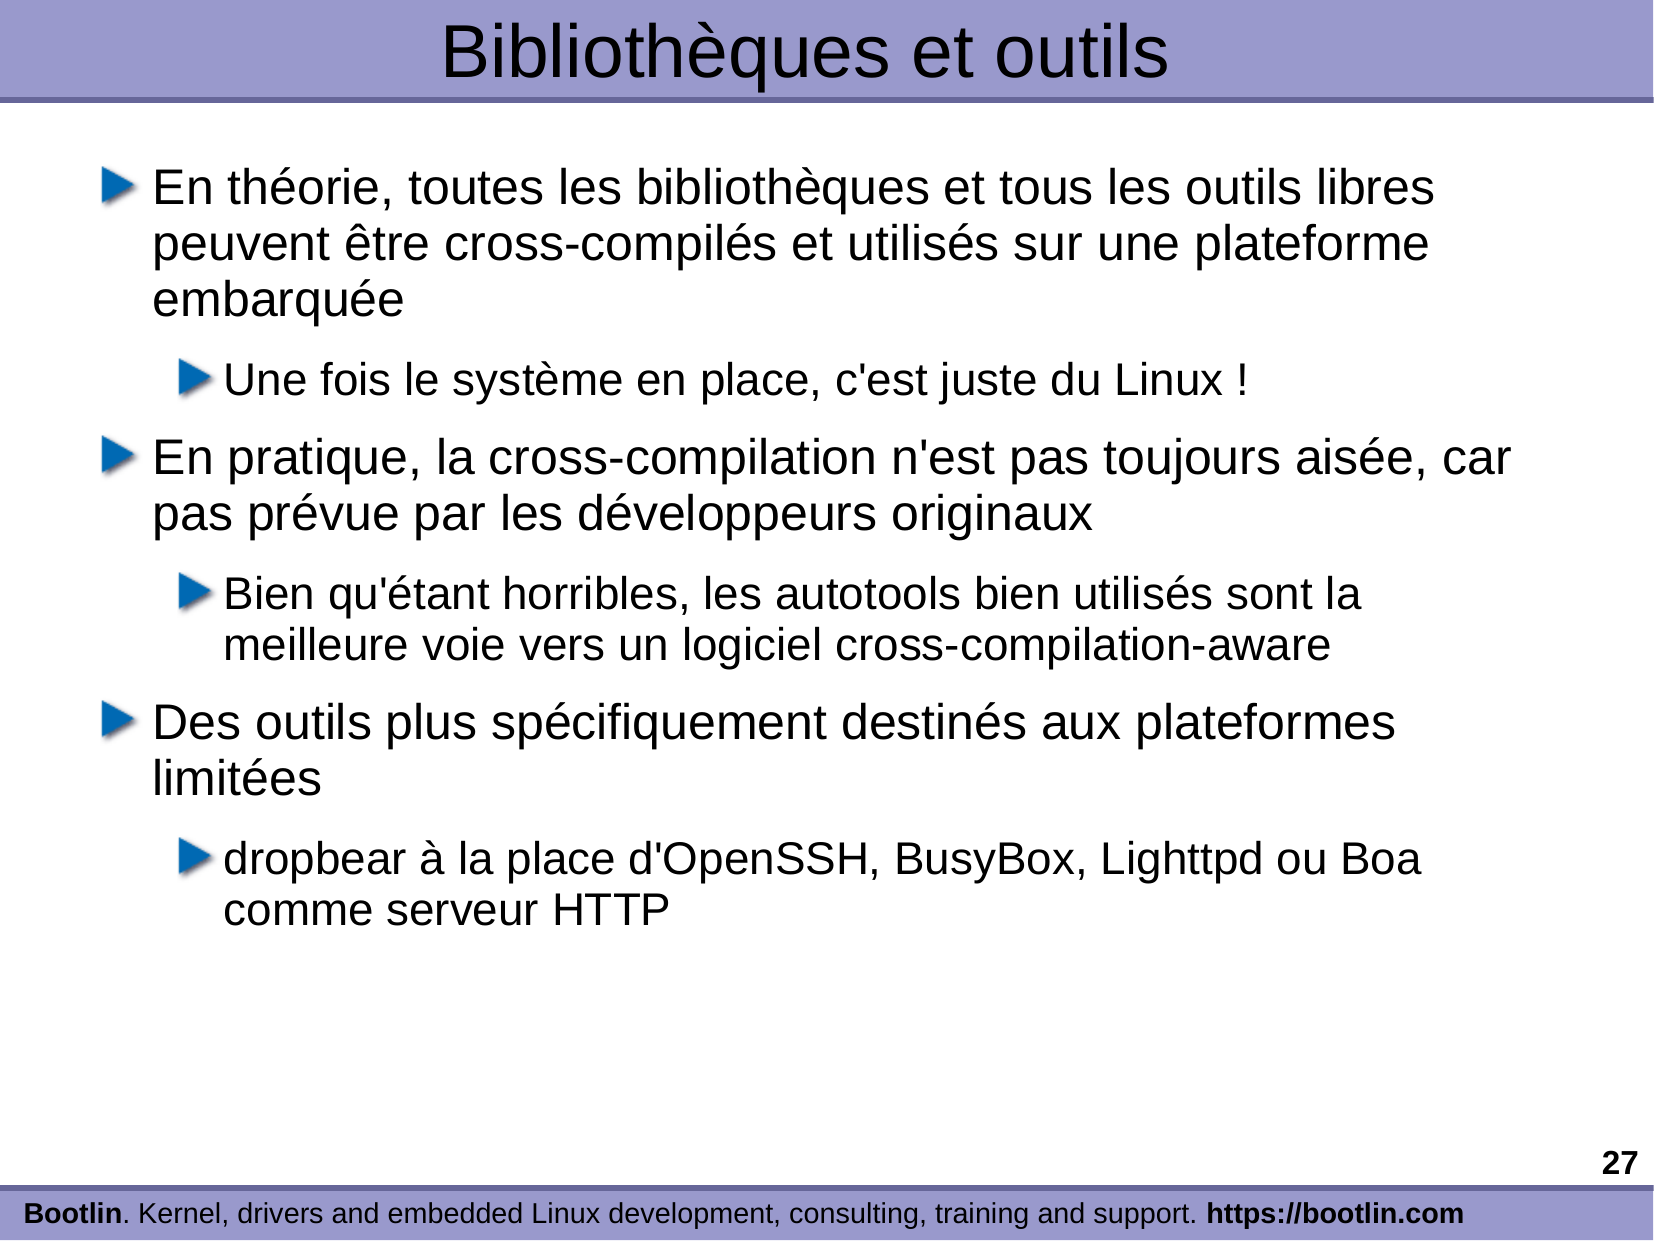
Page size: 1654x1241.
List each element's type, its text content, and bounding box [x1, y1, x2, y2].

title Bibliothèques et outils [60, 5, 1551, 97]
list En théorie, toutes les bibliothèques et tous les outils libres peuvent être cross-compilés et utilisés sur une plateforme embarquée Une fois le système en place, c'est juste du Linux ! En pratique, la cross-compilation n'est pas toujours aisée, car pas prévue par les développeurs originaux Bien qu'étant horribles, les autotools bien utilisés sont la meilleure voie vers un logiciel cross-compilation-aware Des outils plus spécifiquement destinés aux plateformes limitées dropbear à la place d'OpenSSH, BusyBox, Lighttpd ou Boa comme serveur HTTP [82, 159, 1546, 1118]
